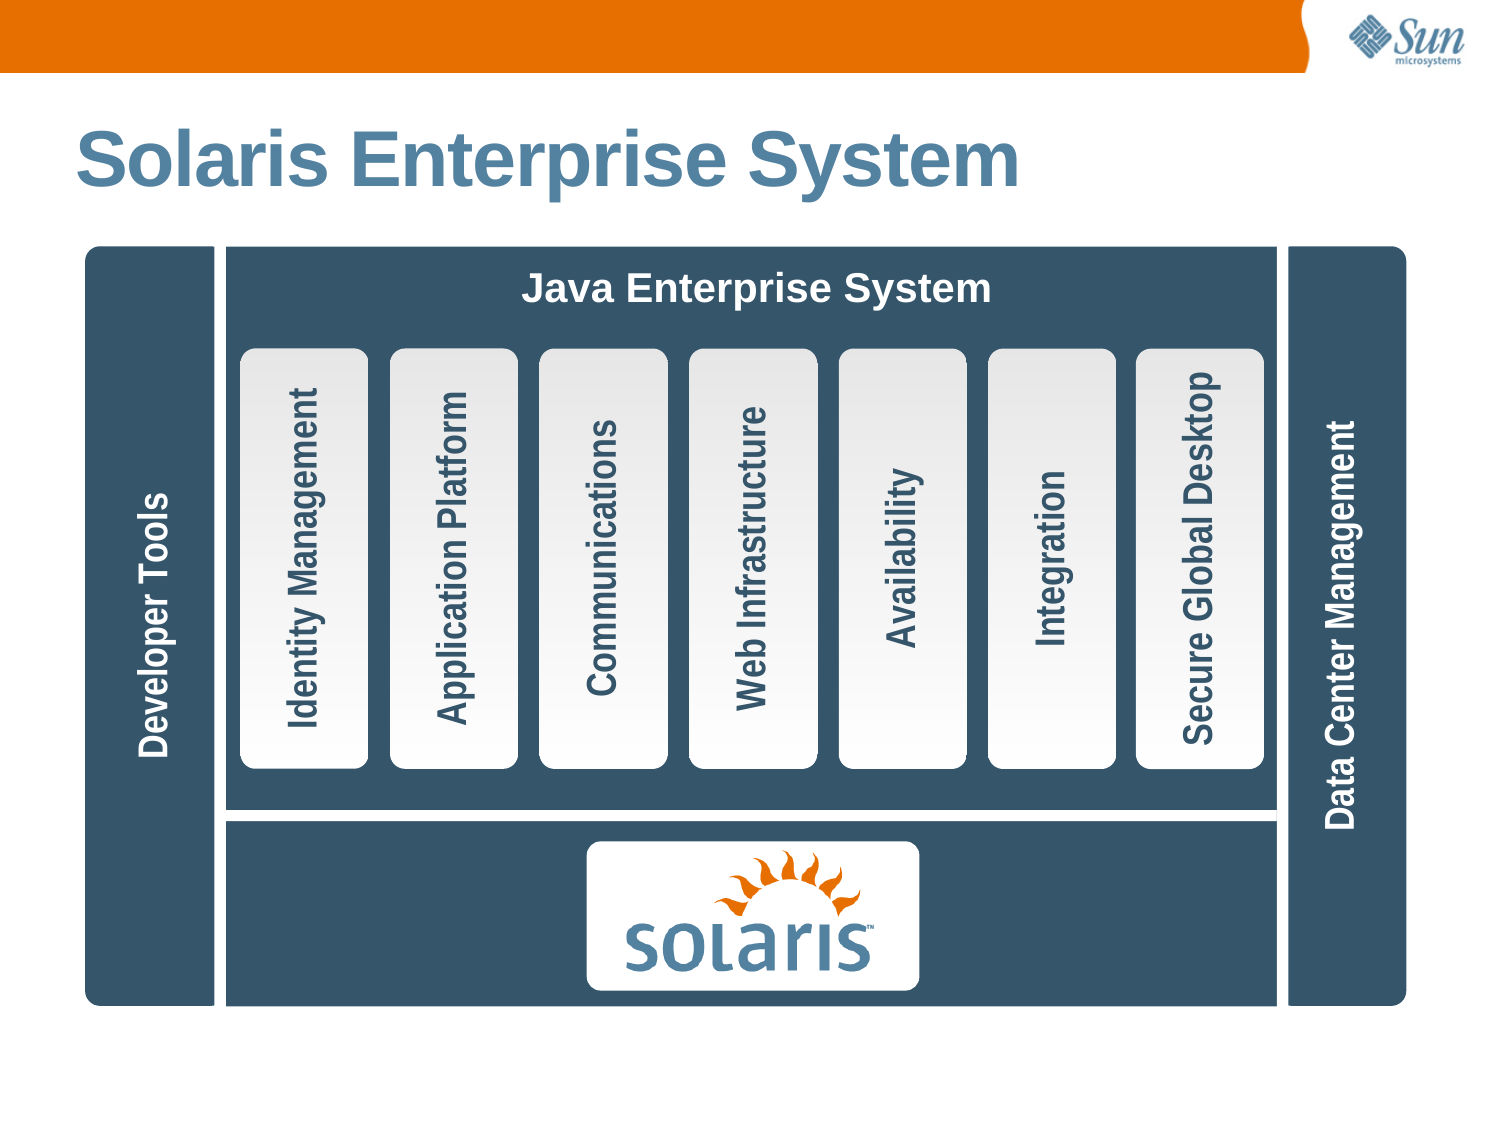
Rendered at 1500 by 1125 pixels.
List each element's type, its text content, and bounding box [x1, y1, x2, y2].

picture [0, 0, 1500, 73]
text_box Application Platform [390, 348, 519, 769]
text_box Integration [988, 348, 1117, 769]
text_box [214, 227, 1289, 1016]
text_box Availability [838, 348, 967, 769]
text_box Developer Tools [85, 246, 214, 1006]
text_box Java Enterprise System [362, 257, 1151, 326]
text_box Communications [539, 348, 668, 769]
text_box Identity Management [240, 348, 369, 769]
title Solaris Enterprise System [75, 122, 1438, 228]
text_box Secure Global Desktop [1135, 348, 1265, 770]
text_box Data Center Management [1289, 246, 1407, 1006]
text_box Web Infrastructure [689, 348, 818, 769]
picture [621, 846, 879, 978]
